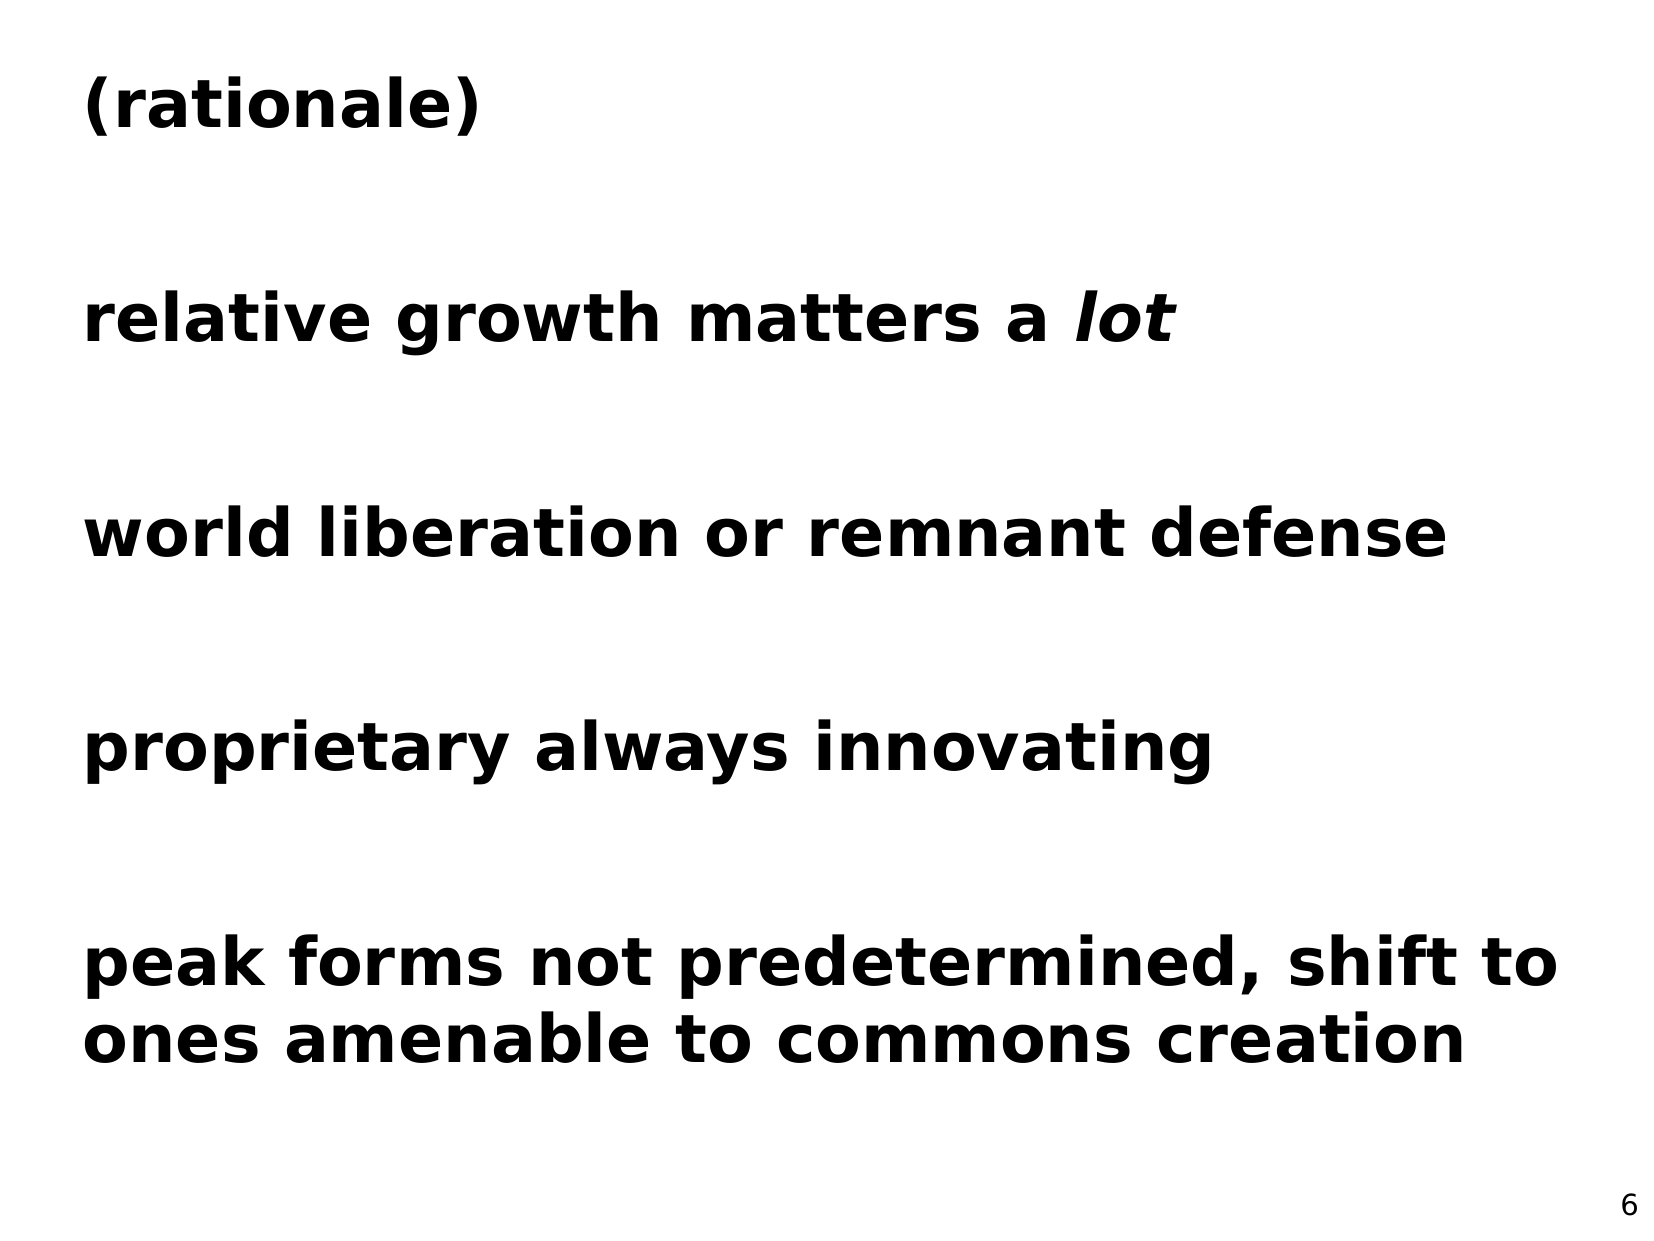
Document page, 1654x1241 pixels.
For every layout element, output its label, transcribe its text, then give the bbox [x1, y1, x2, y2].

list (rationale) relative growth matters a lot world liberation or remnant defense proprietary always innovating peak forms not predetermined, shift to ones amenable to commons creation [82, 65, 1571, 1241]
